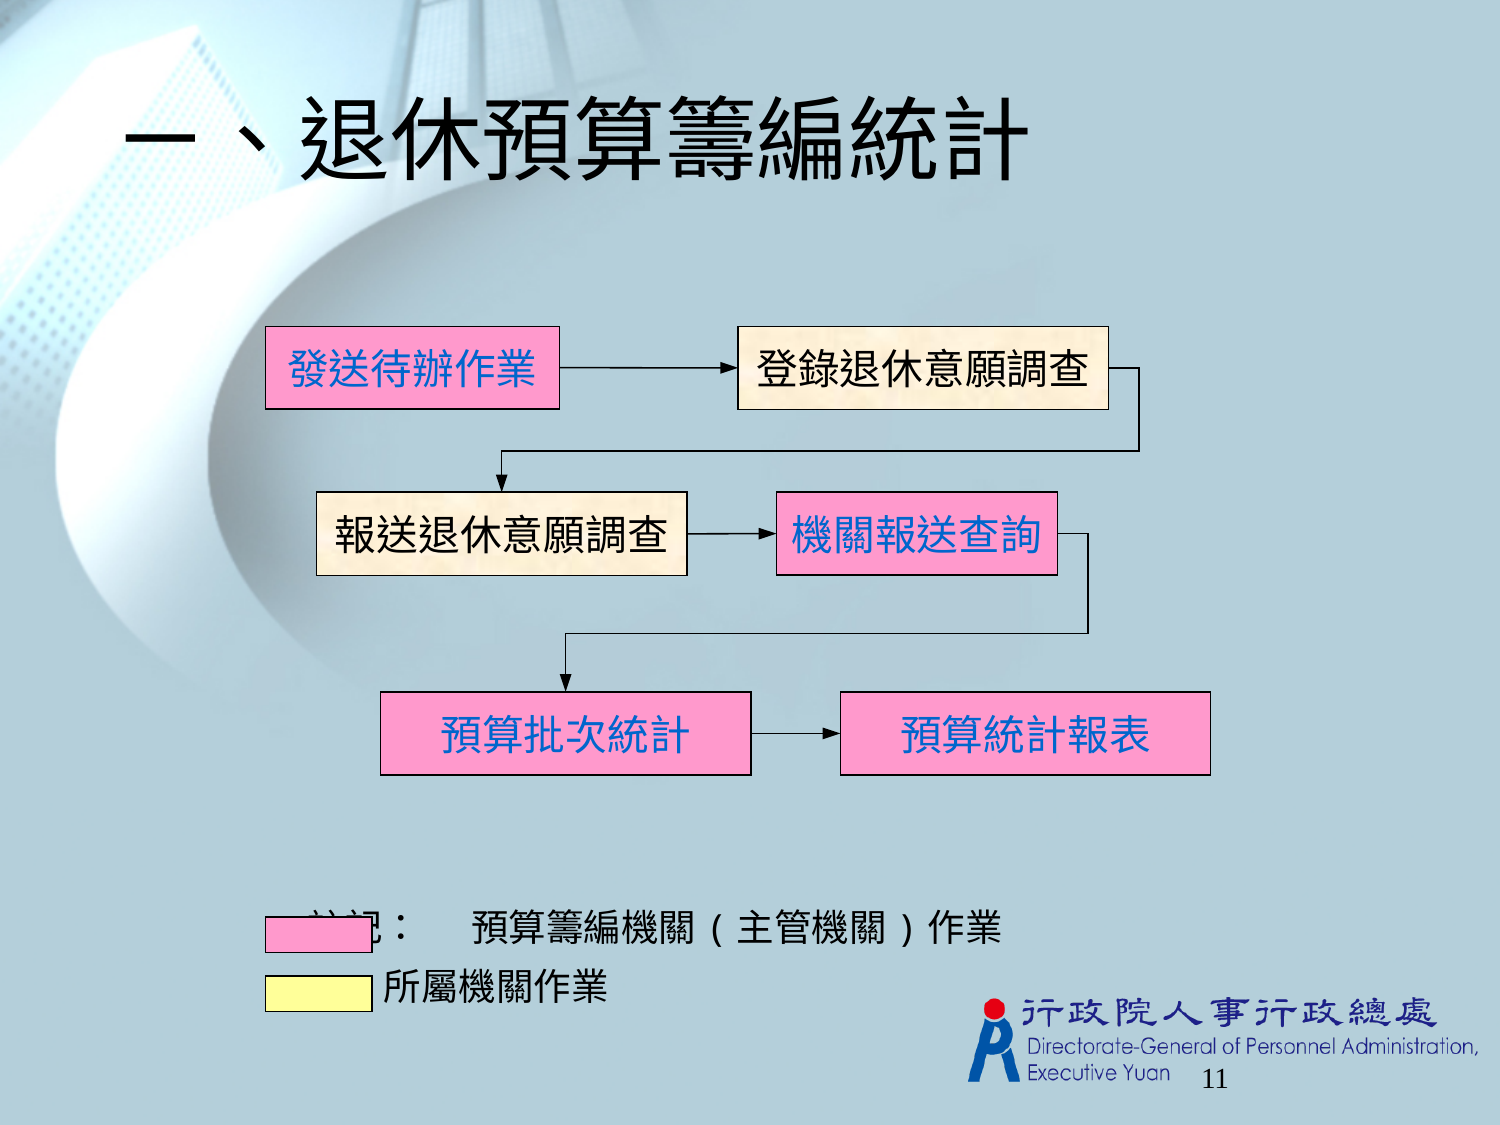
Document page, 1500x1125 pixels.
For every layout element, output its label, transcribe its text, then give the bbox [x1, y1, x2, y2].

text_box 機關報送查詢 [776, 492, 1058, 575]
text_box 發送待辦作業 [266, 326, 559, 409]
text_box 登錄退休意願調查 [738, 326, 1109, 409]
list 註記： 預算籌編機關(主管機關)作業 [64, 904, 1469, 1024]
text_box 預算批次統計 [380, 692, 751, 775]
text_box [1185, 1058, 1499, 1125]
text_box 所屬機關作業 [294, 964, 920, 1015]
text_box [266, 917, 372, 952]
text_box 報送退休意願調查 [317, 492, 687, 575]
text_box 預算統計報表 [840, 692, 1211, 775]
title ㄧ、退休預算籌編統計 [100, 42, 1376, 231]
text_box [266, 976, 372, 1012]
